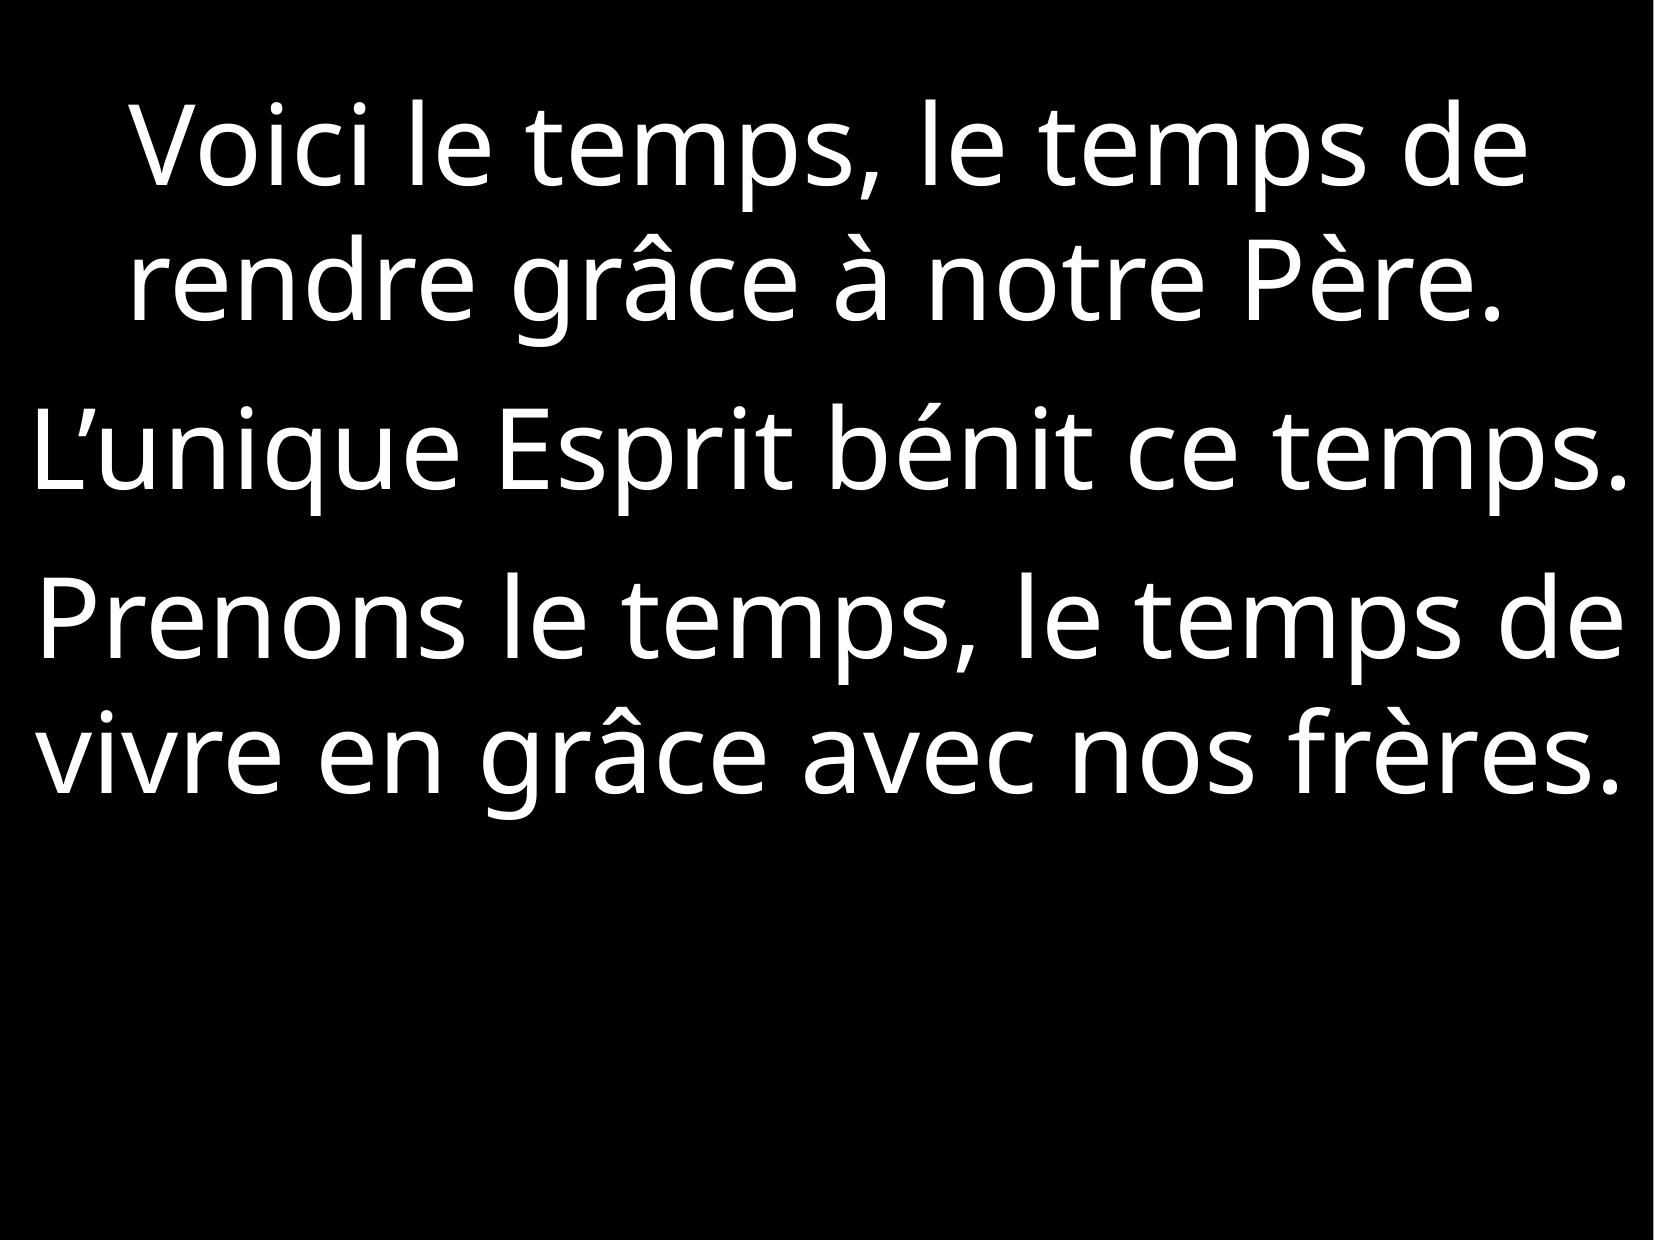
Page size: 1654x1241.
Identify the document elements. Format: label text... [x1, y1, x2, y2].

text_box Voici le temps, le temps de rendre grâce à notre Père. L’unique Esprit bénit ce temps. Prenons le temps, le temps de vivre en grâce avec nos frères. [9, 65, 1654, 1074]
